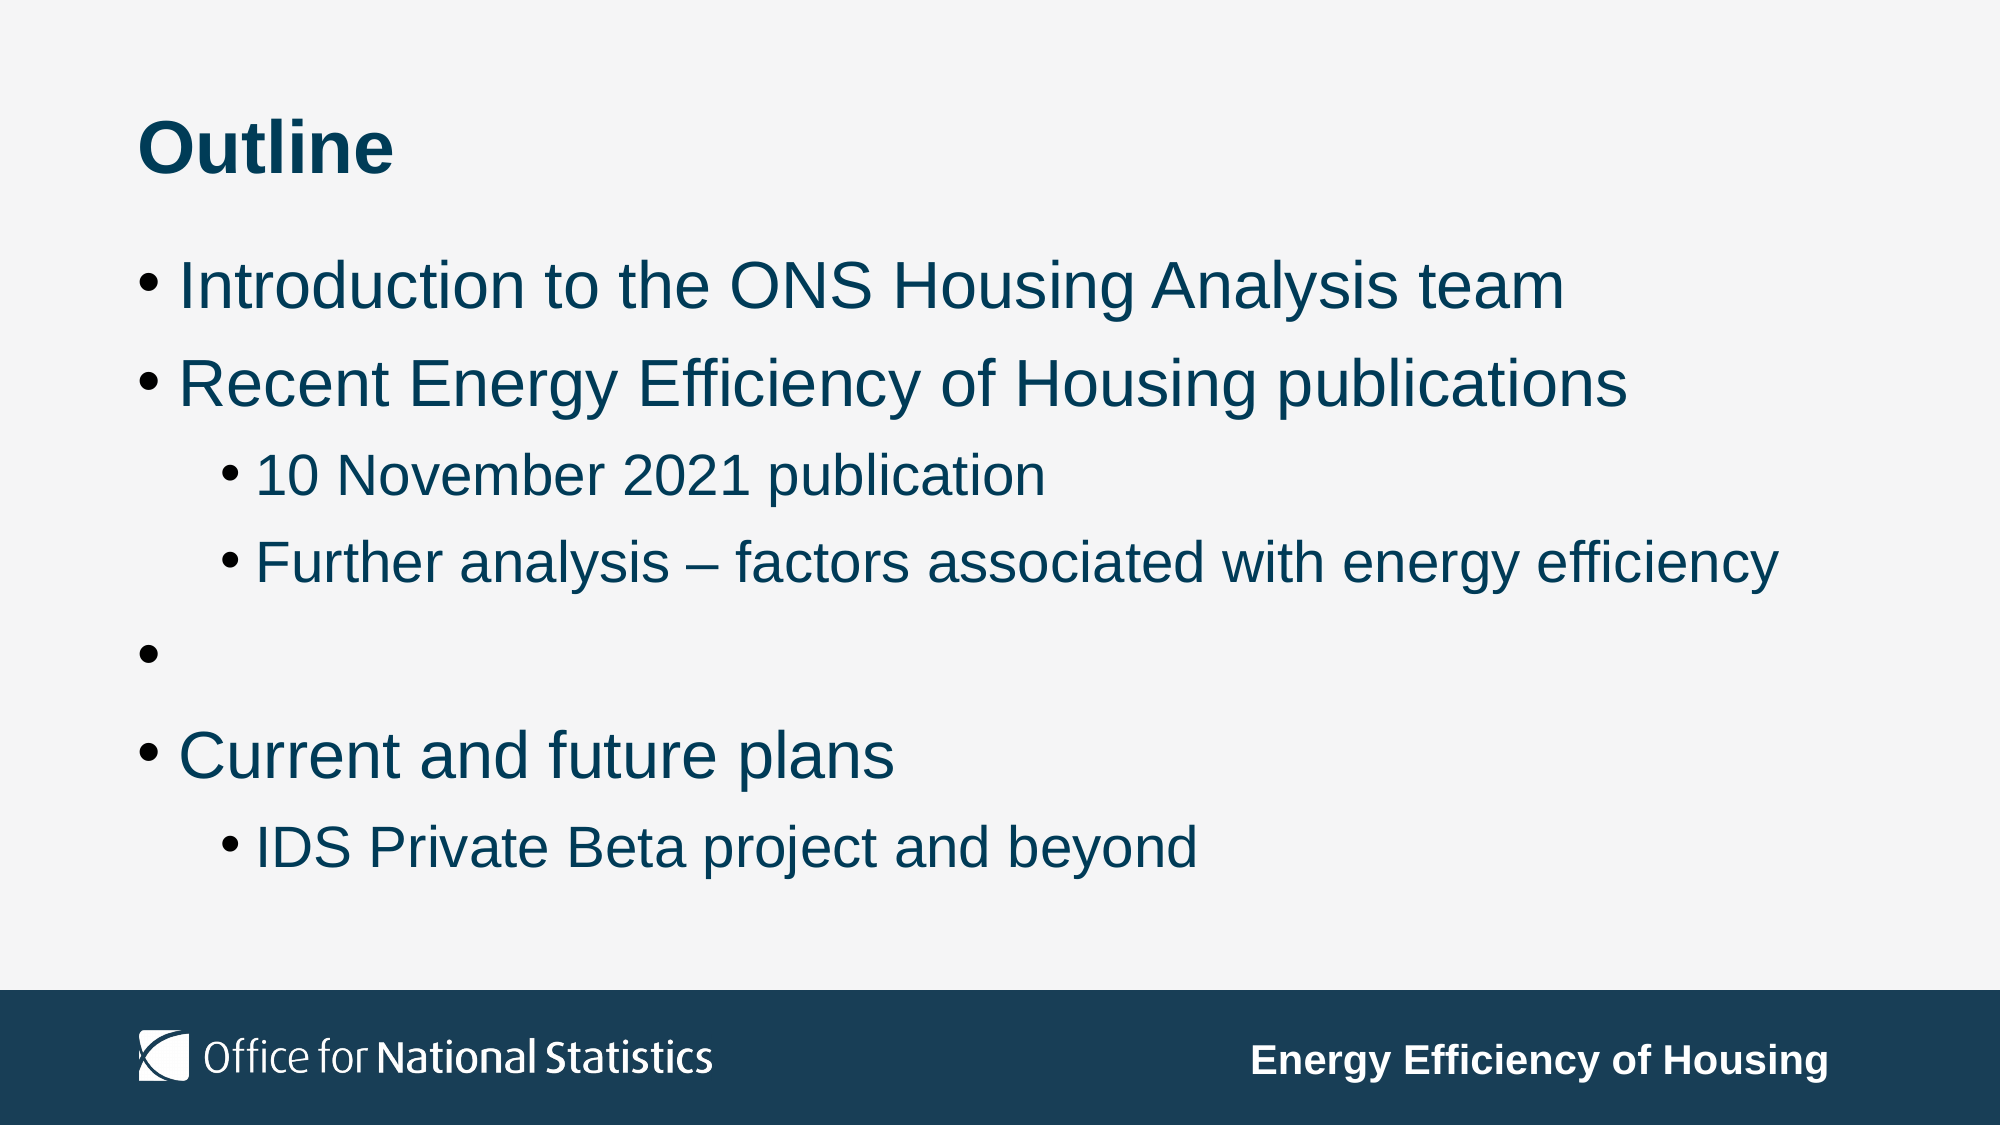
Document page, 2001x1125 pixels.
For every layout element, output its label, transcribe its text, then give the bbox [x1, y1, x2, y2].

title Outline [137, 105, 1863, 192]
text_box Energy Efficiency of Housing [1235, 1025, 1866, 1086]
list Introduction to the ONS Housing Analysis team Recent Energy Efficiency of Housing publications 10 November 2021 publication Further analysis – factors associated with energy efficiency Current and future plans IDS Private Beta project and beyond [137, 233, 1863, 880]
